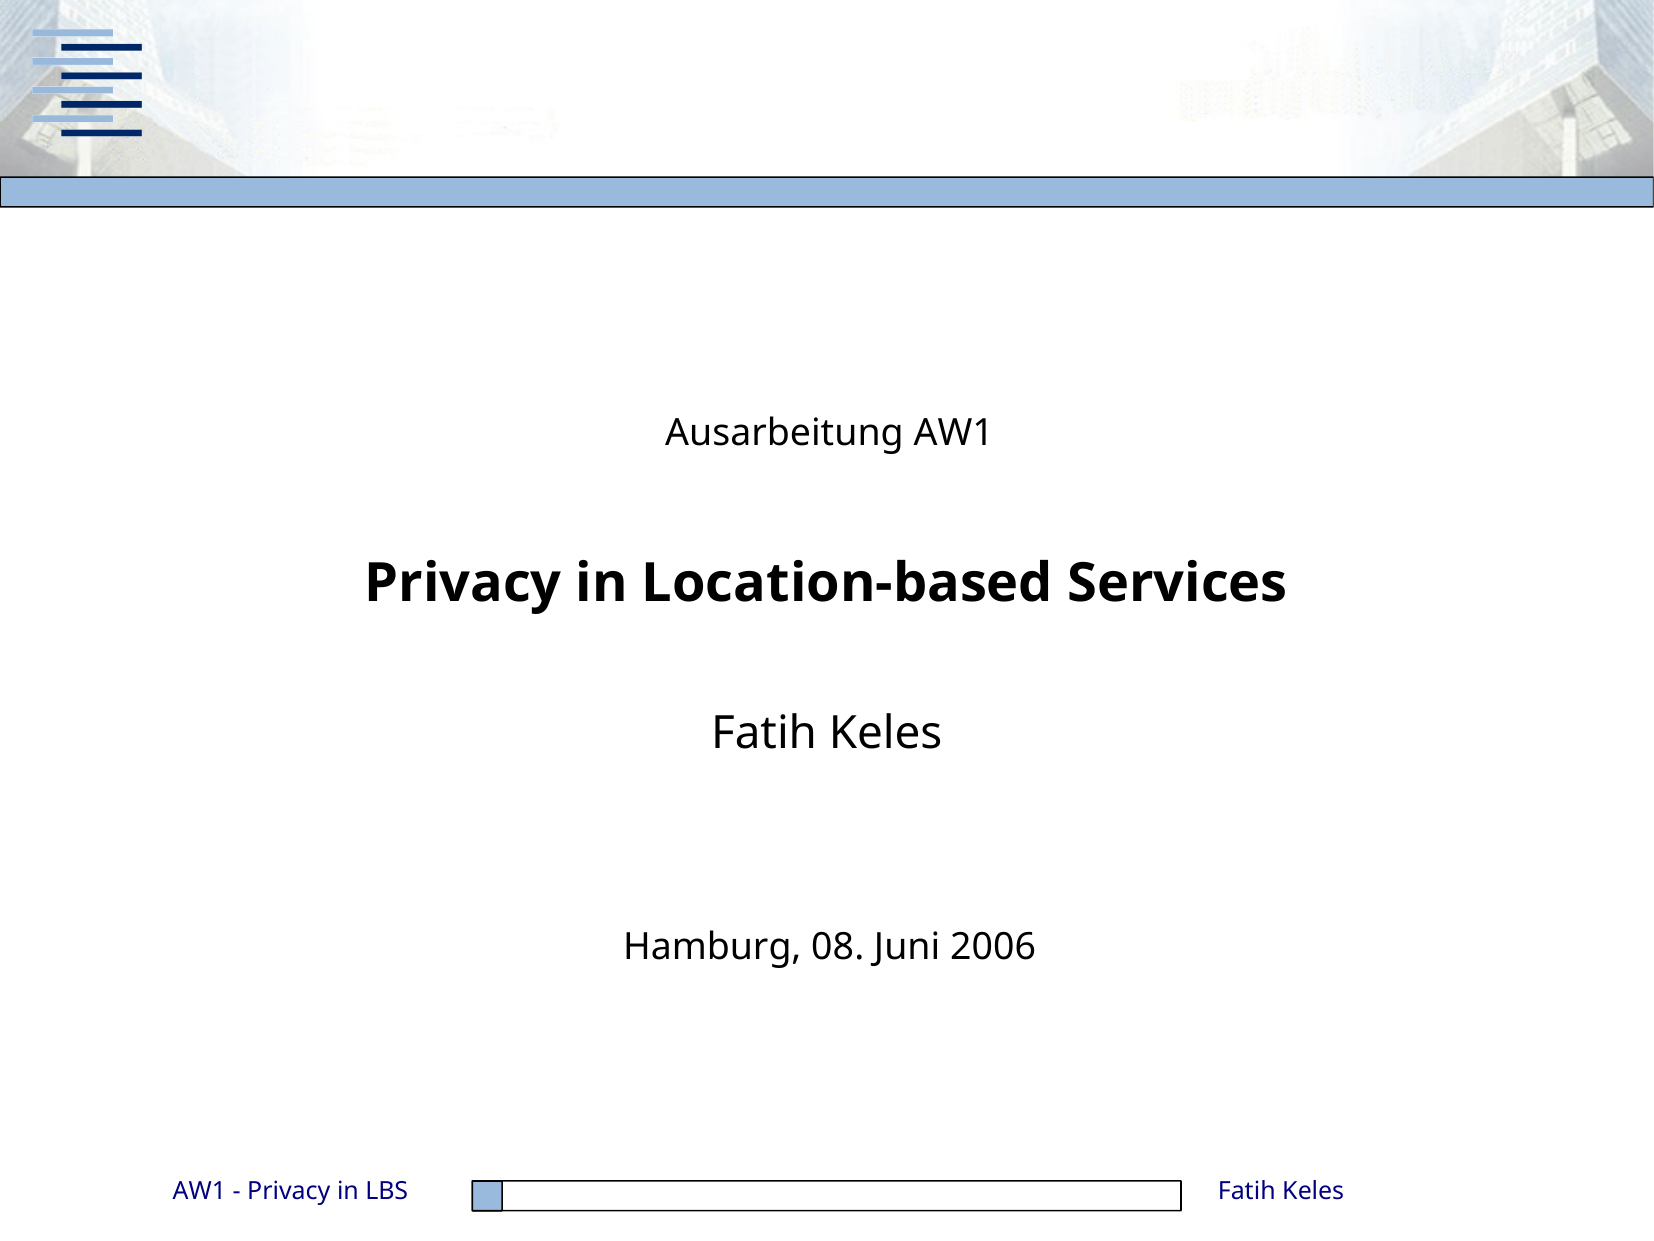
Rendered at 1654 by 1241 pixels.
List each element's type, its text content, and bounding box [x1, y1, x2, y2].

text_box Hamburg, 08. Juni 2006 [519, 921, 1140, 982]
text_box Privacy in Location-based Services [236, 549, 1418, 630]
picture [0, 0, 1654, 176]
text_box Ausarbeitung AW1 [608, 407, 1052, 468]
text_box [472, 1180, 503, 1211]
text_box Fatih Keles [649, 702, 1004, 773]
